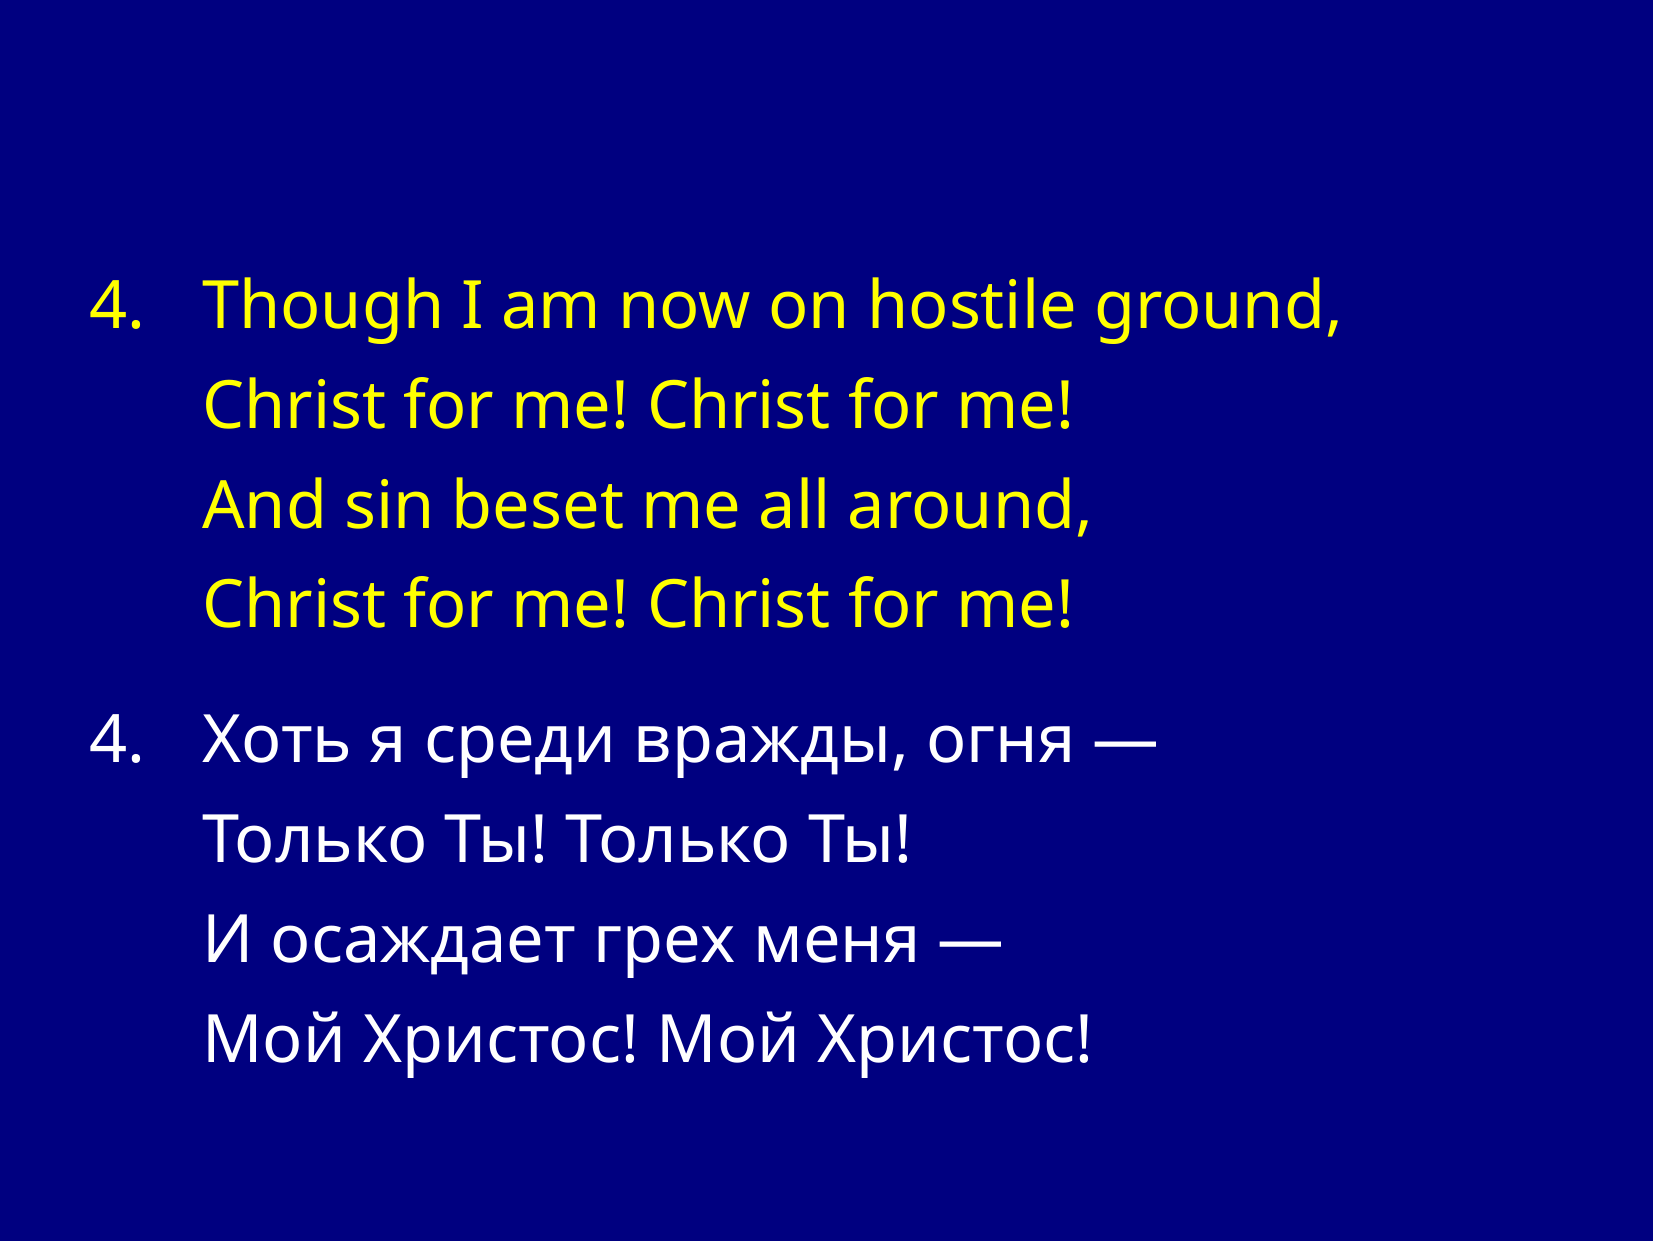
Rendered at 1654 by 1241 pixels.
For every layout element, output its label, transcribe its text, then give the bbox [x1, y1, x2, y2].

text_box 4. Хоть я среди вражды, огня — Только Ты! Только Ты! И осаждает грех меня — Мой Христос! Мой Христос! [75, 675, 1576, 1163]
text_box 4. Though I am now on hostile ground, Christ for me! Christ for me! And sin beset me all around, Christ for me! Christ for me! [75, 150, 1653, 638]
